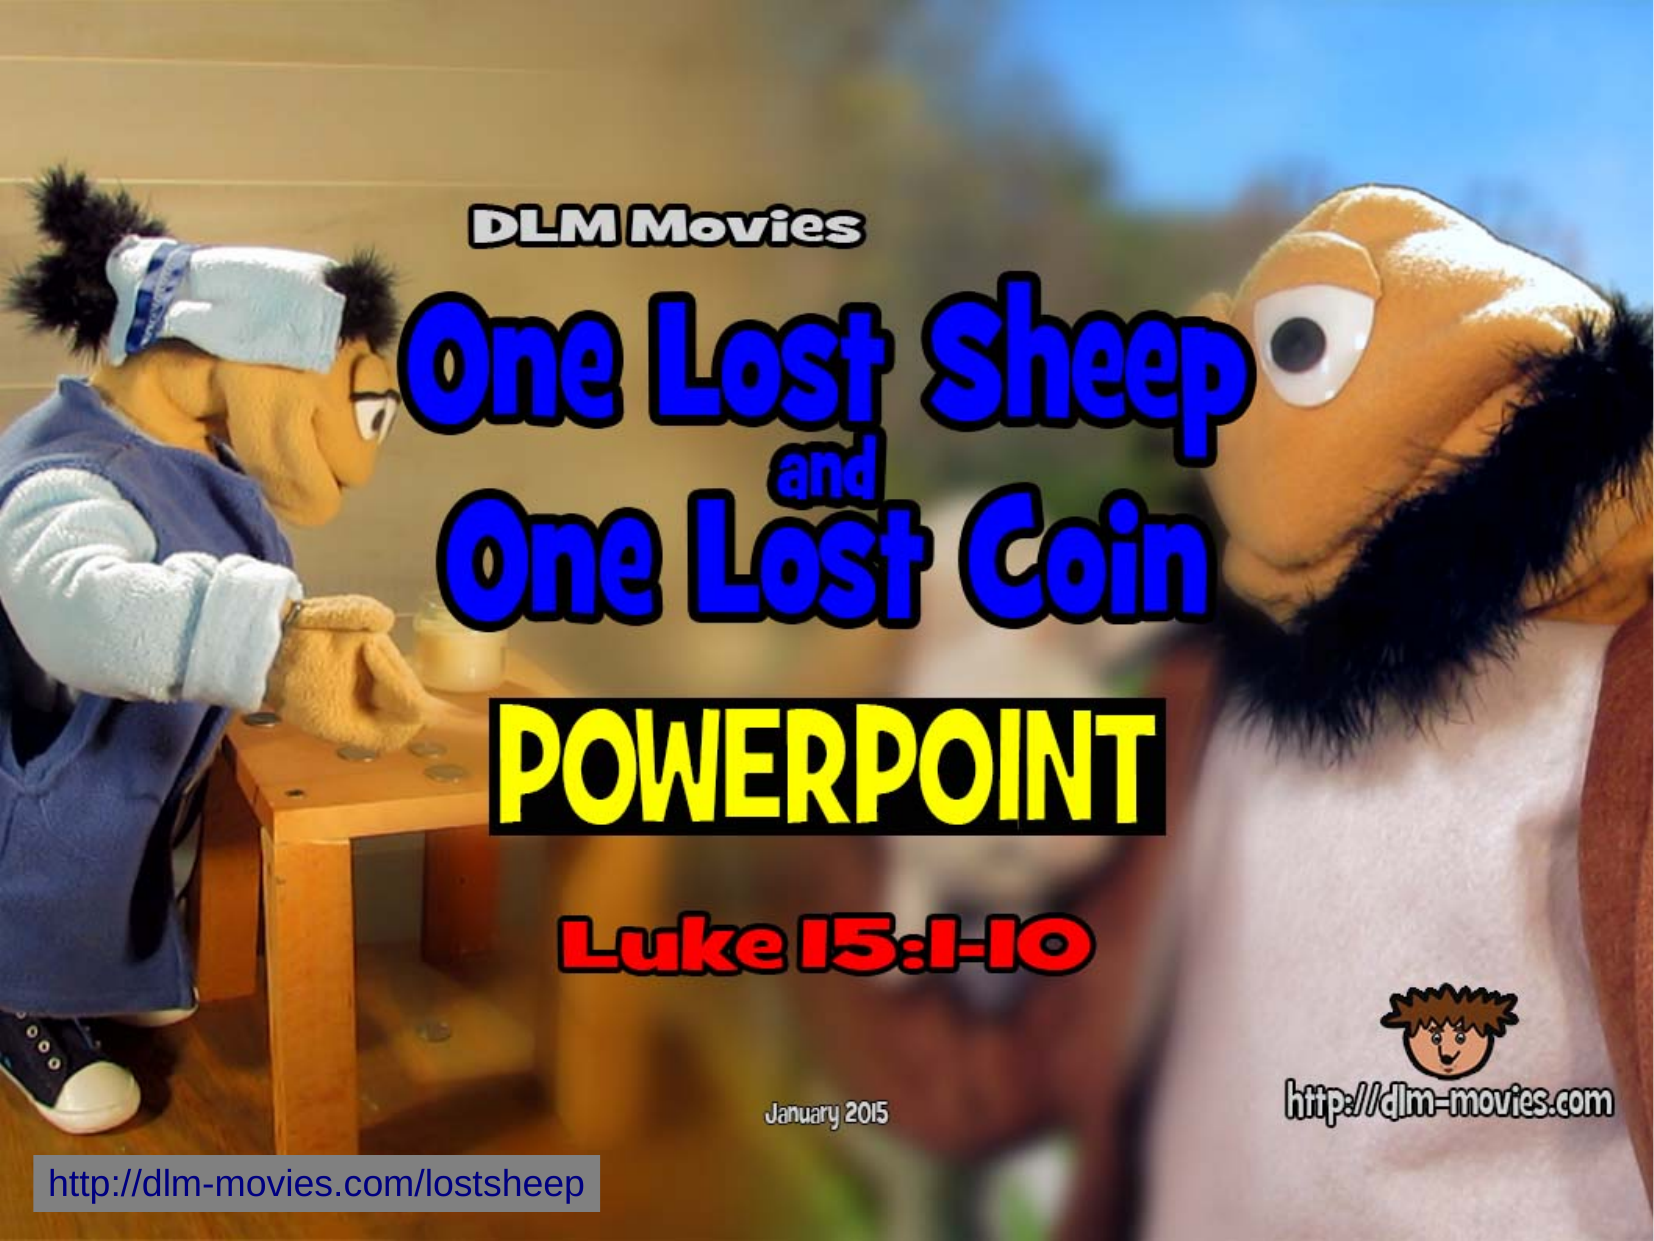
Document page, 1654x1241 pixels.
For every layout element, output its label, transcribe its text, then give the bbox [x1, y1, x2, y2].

text_box http://dlm-movies.com/lostsheep [33, 1155, 601, 1212]
picture [0, 0, 1654, 1241]
